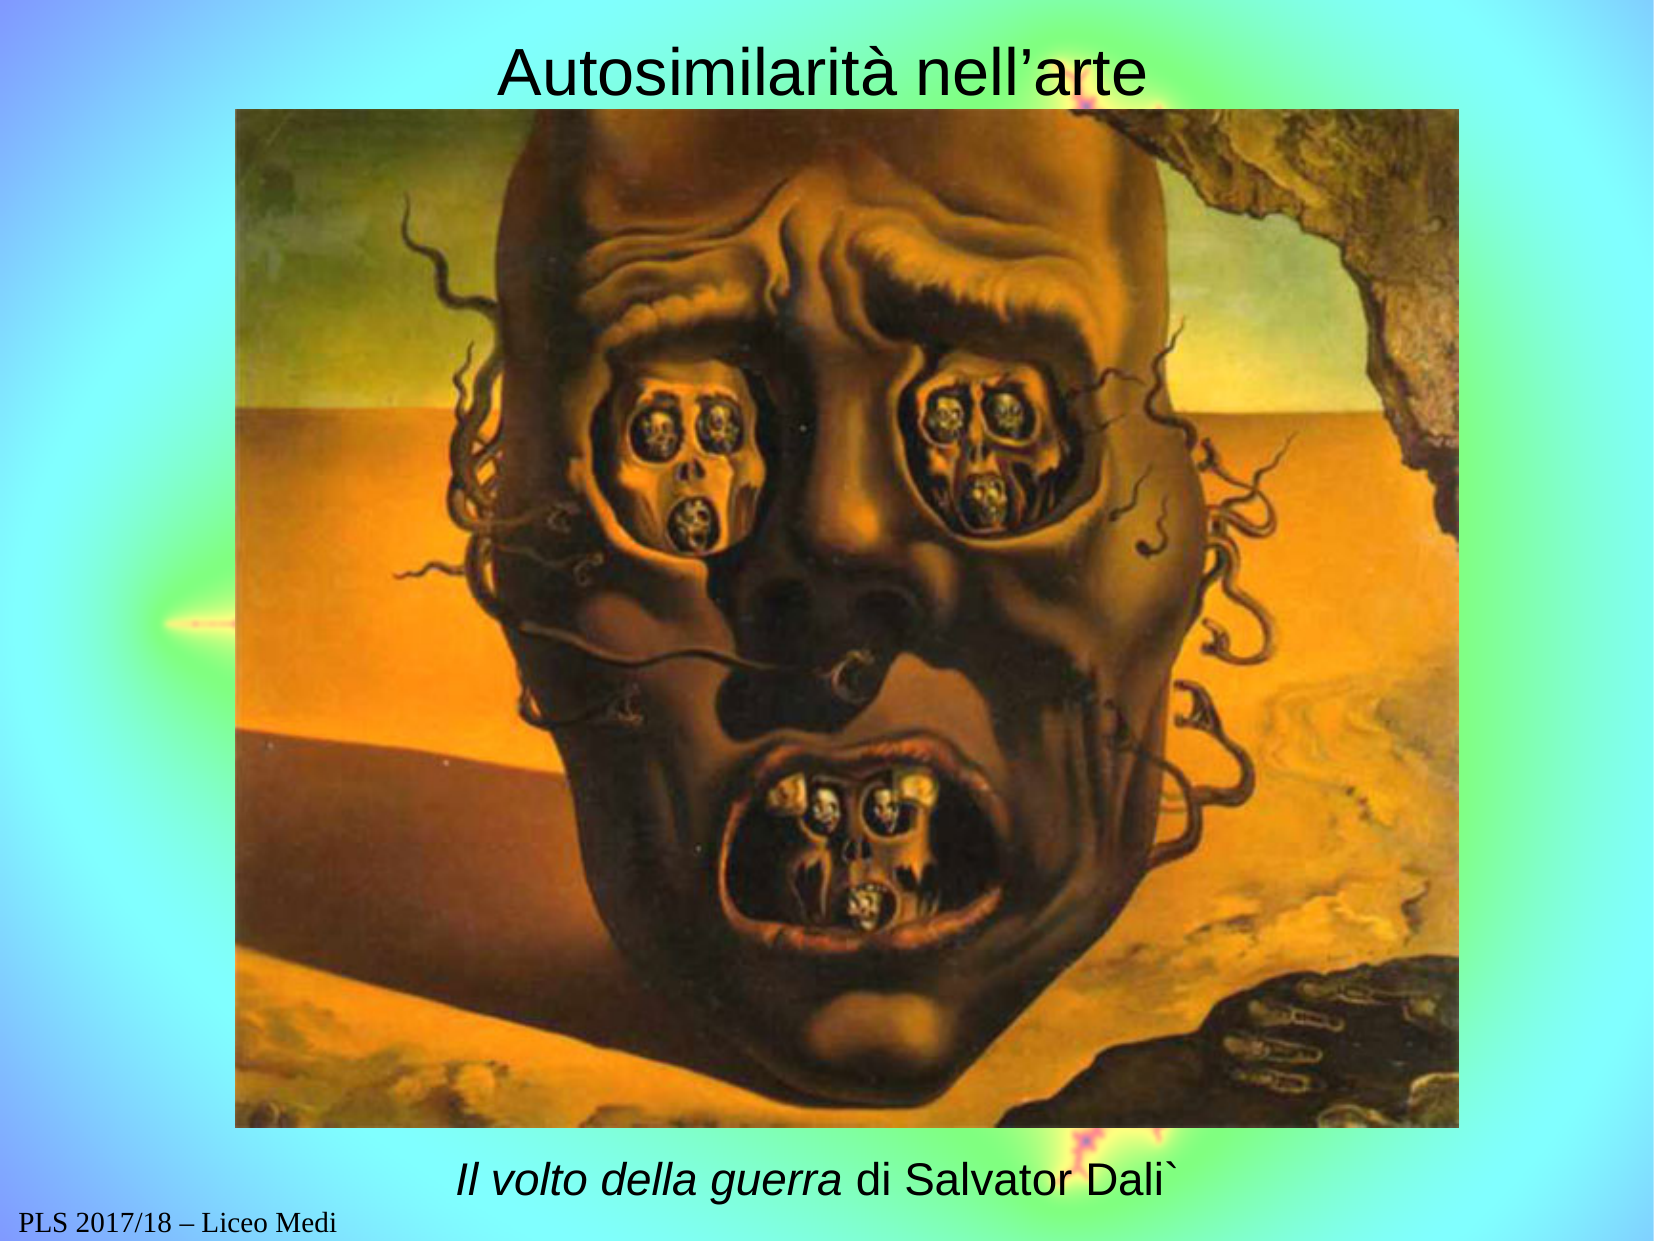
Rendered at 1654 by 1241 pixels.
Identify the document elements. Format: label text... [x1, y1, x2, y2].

title Il volto della guerra di Salvator Dali` [15, 1135, 1621, 1224]
picture [0, 0, 1654, 1241]
title Autosimilarità nell’arte [20, 0, 1626, 147]
